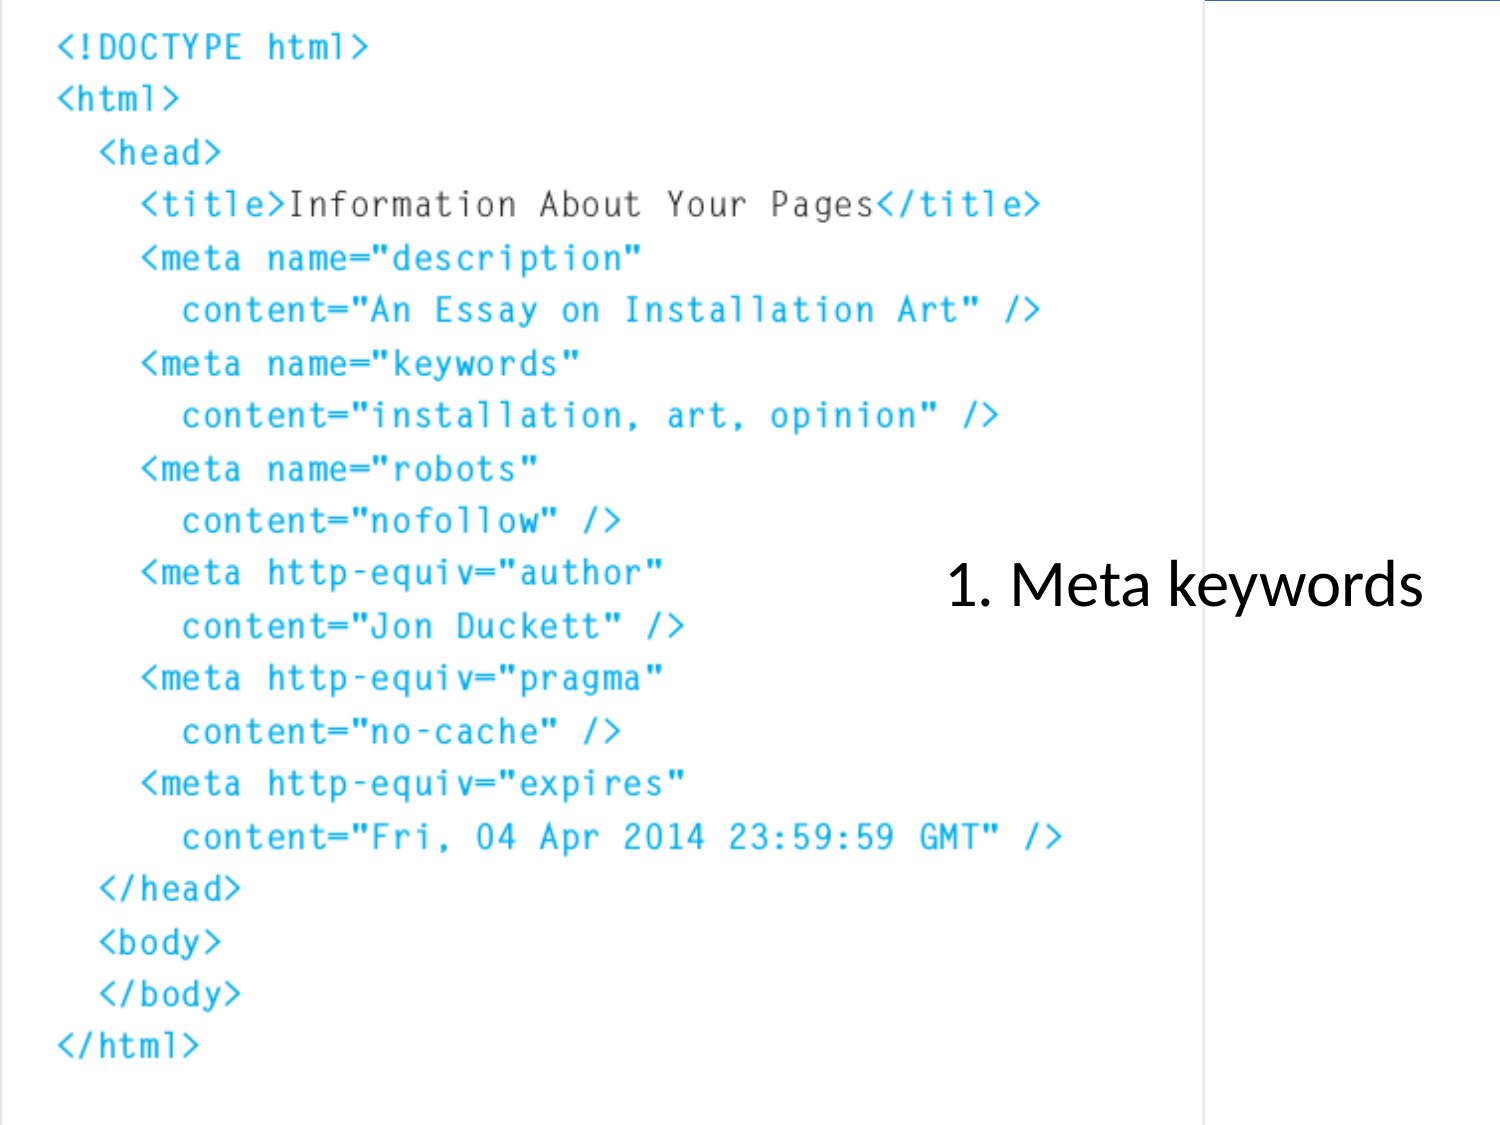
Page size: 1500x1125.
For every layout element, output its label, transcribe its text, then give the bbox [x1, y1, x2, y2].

text_box [1205, 0, 1500, 1125]
list 1. Meta keywords [744, 263, 1425, 916]
picture [0, 0, 1205, 1125]
